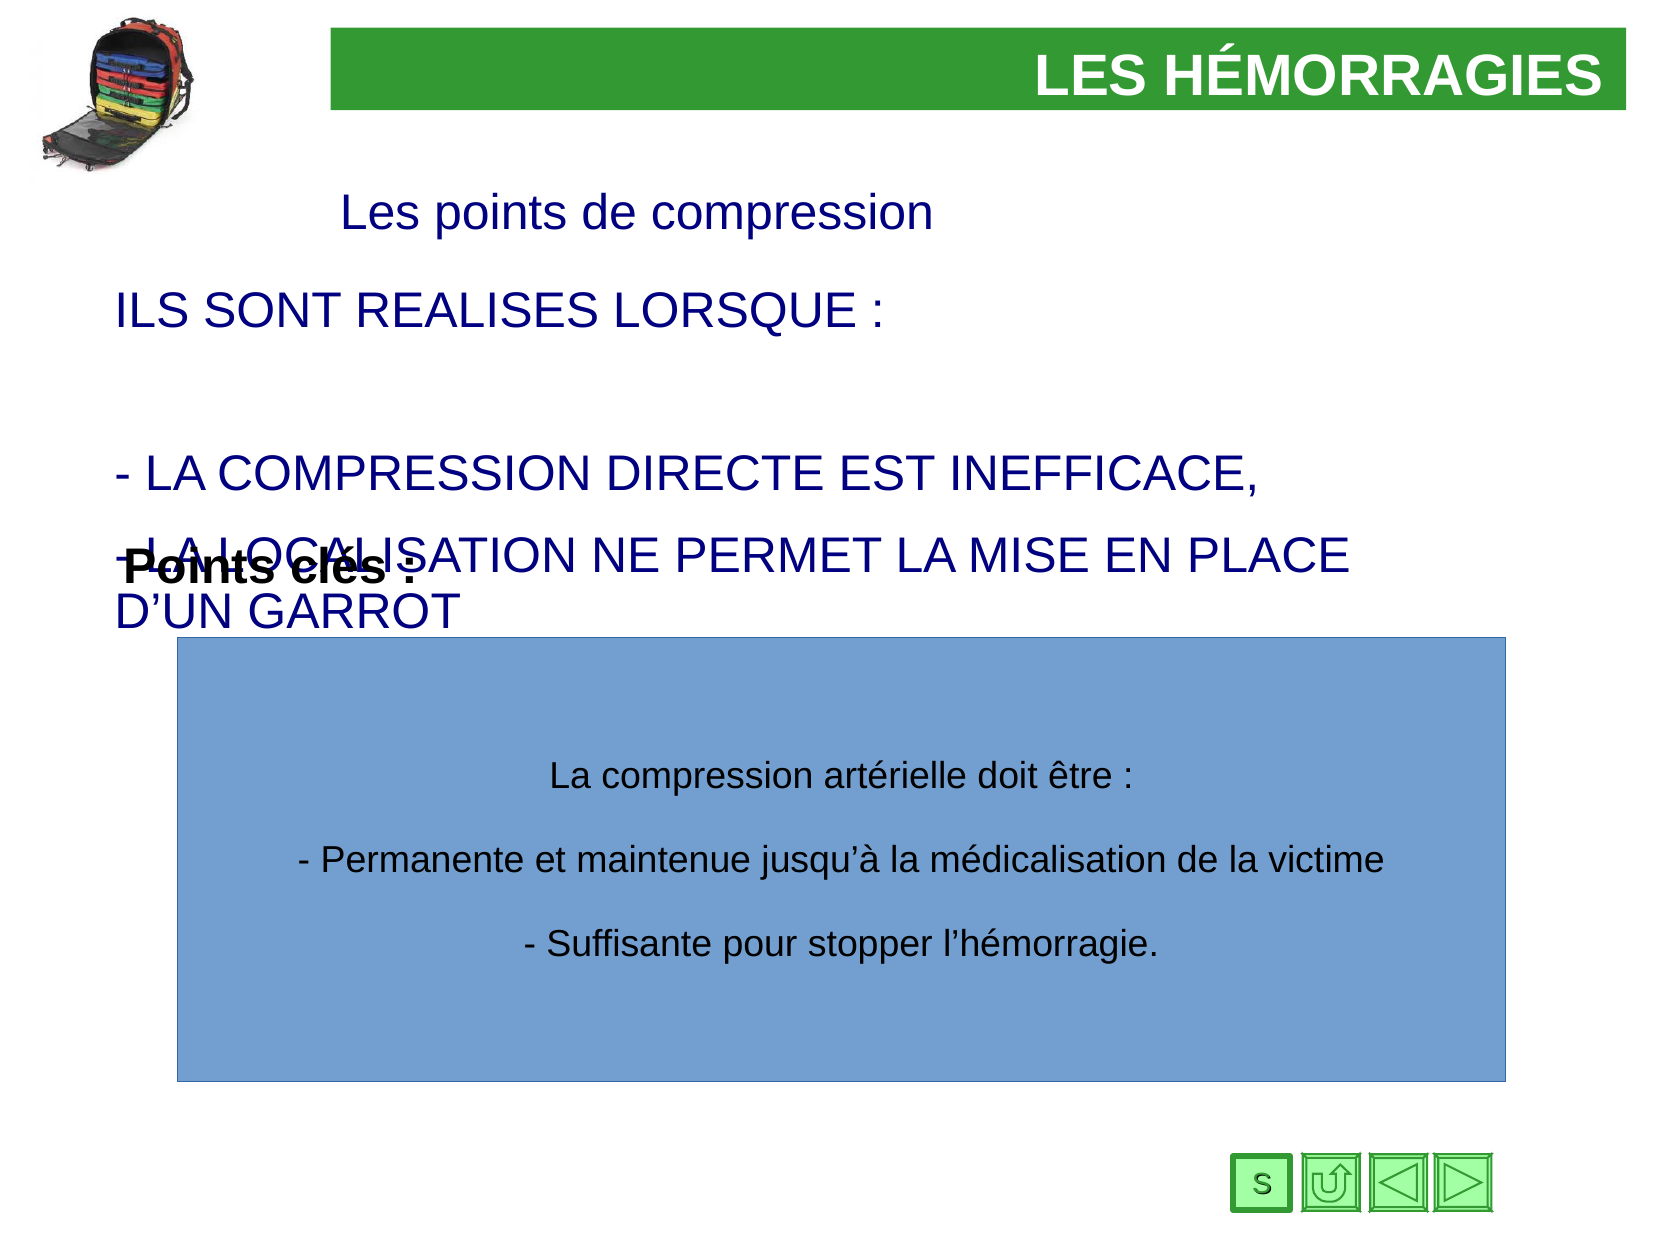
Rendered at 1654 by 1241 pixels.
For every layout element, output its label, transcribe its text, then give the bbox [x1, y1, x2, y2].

text_box Points clés : [108, 531, 898, 603]
text_box Les points de compression [325, 176, 1607, 249]
text_box La compression artérielle doit être : - Permanente et maintenue jusqu’à la médicalisation de la victime - Suffisante pour stopper l’hémorragie. [177, 637, 1506, 1082]
picture [29, 5, 201, 183]
text_box ILS SONT REALISES LORSQUE : - LA COMPRESSION DIRECTE EST INEFFICACE, - LA LOCALISATION NE PERMET LA MISE EN PLACE D’UN GARROT [99, 274, 1399, 647]
text_box LES HÉMORRAGIES [1003, 35, 1619, 116]
